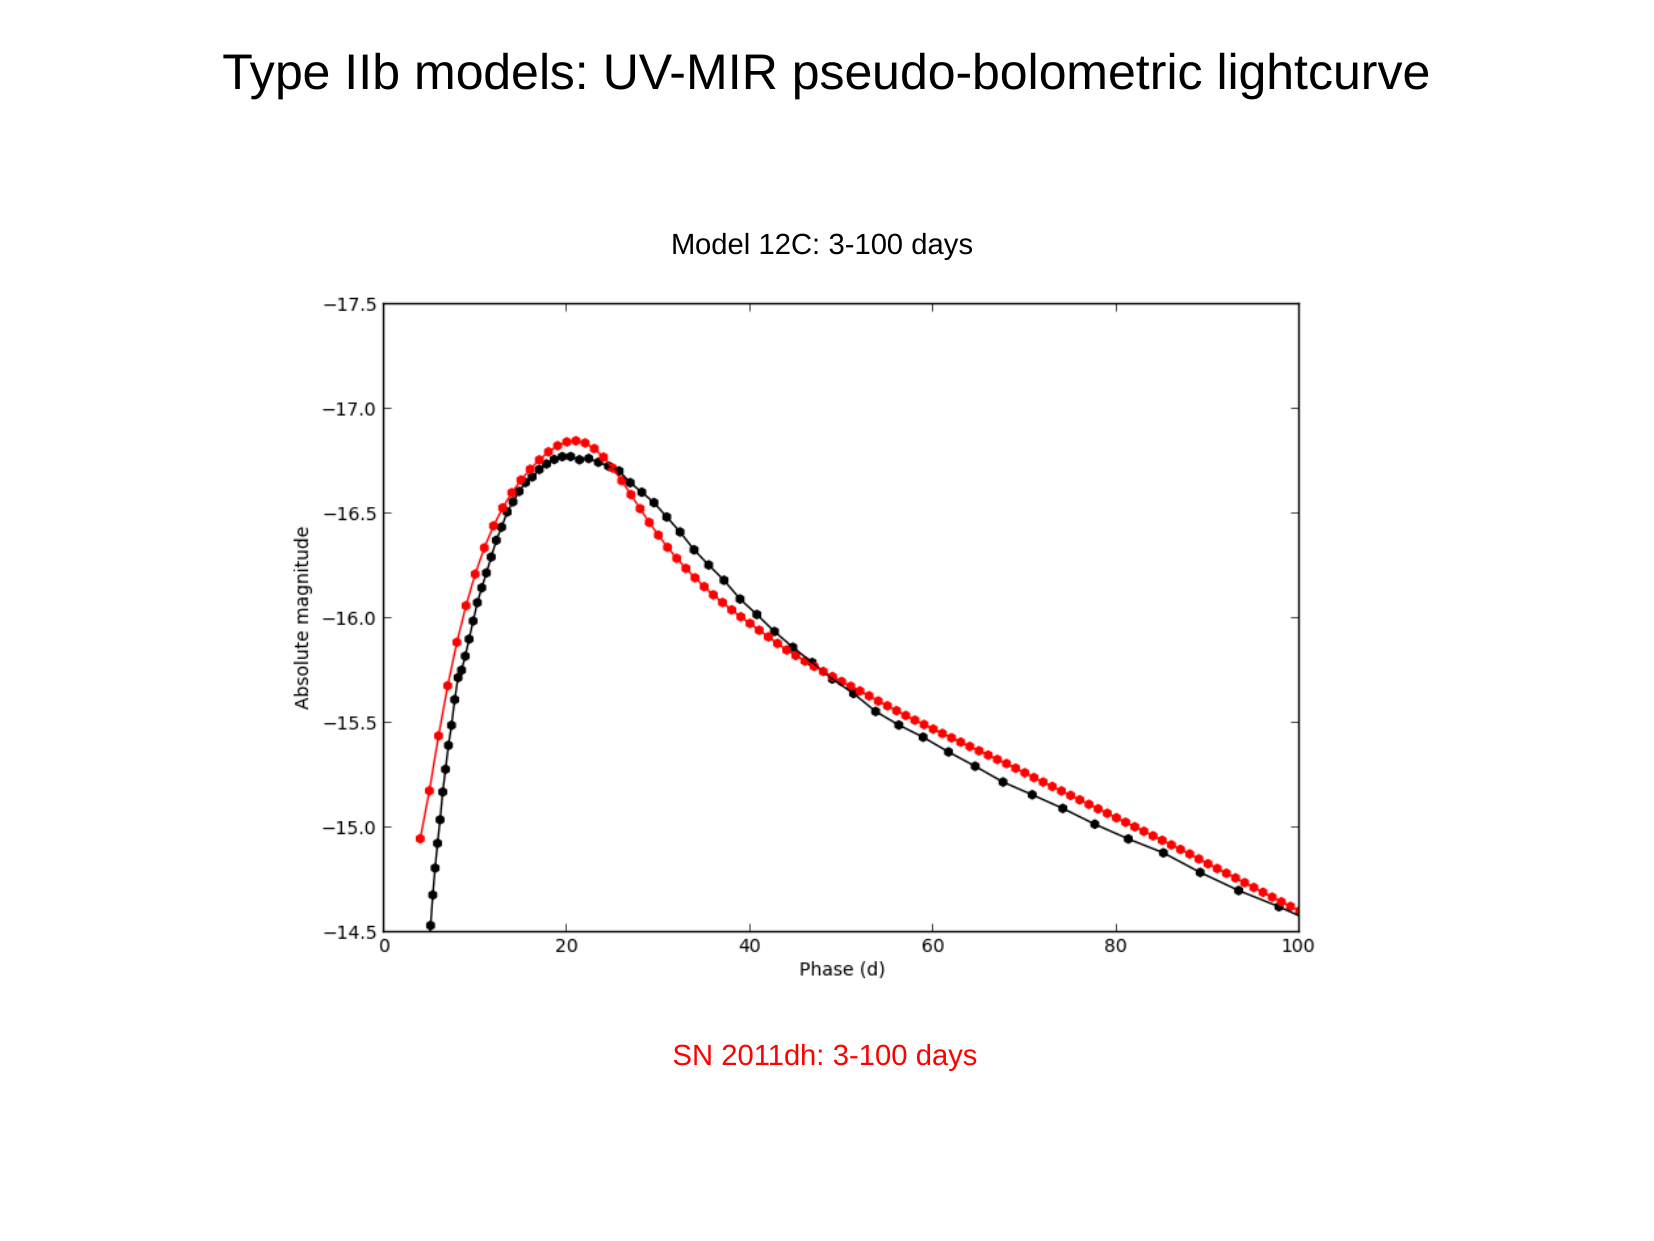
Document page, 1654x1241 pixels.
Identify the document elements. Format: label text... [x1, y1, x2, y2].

text_box SN 2011dh: 3-100 days [657, 1031, 996, 1079]
text_box Type IIb models: UV-MIR pseudo-bolometric lightcurve [207, 36, 1446, 108]
picture [236, 226, 1418, 1020]
text_box Model 12C: 3-100 days [656, 220, 998, 269]
